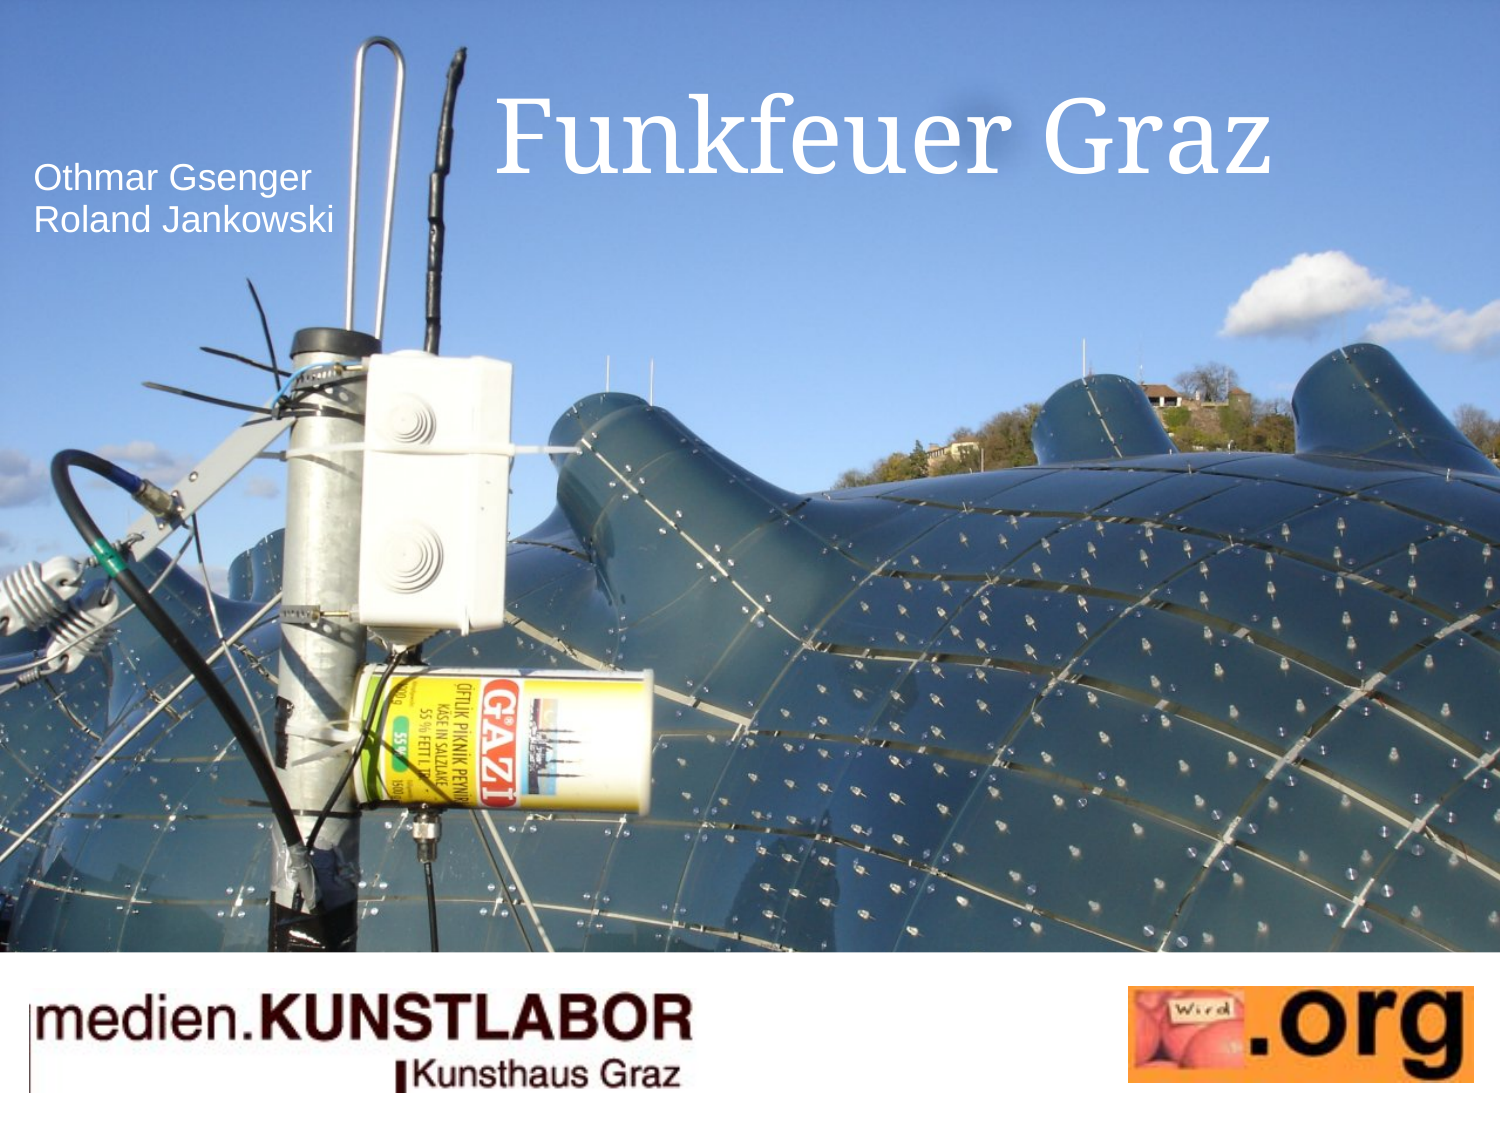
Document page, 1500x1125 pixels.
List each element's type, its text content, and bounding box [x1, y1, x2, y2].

picture [1128, 986, 1474, 1083]
picture [0, 0, 1500, 952]
text_box [0, 952, 1500, 1125]
title Funkfeuer Graz [478, 54, 1500, 343]
text_box Othmar Gsenger Roland Jankowski [18, 148, 350, 249]
picture [29, 988, 699, 1093]
